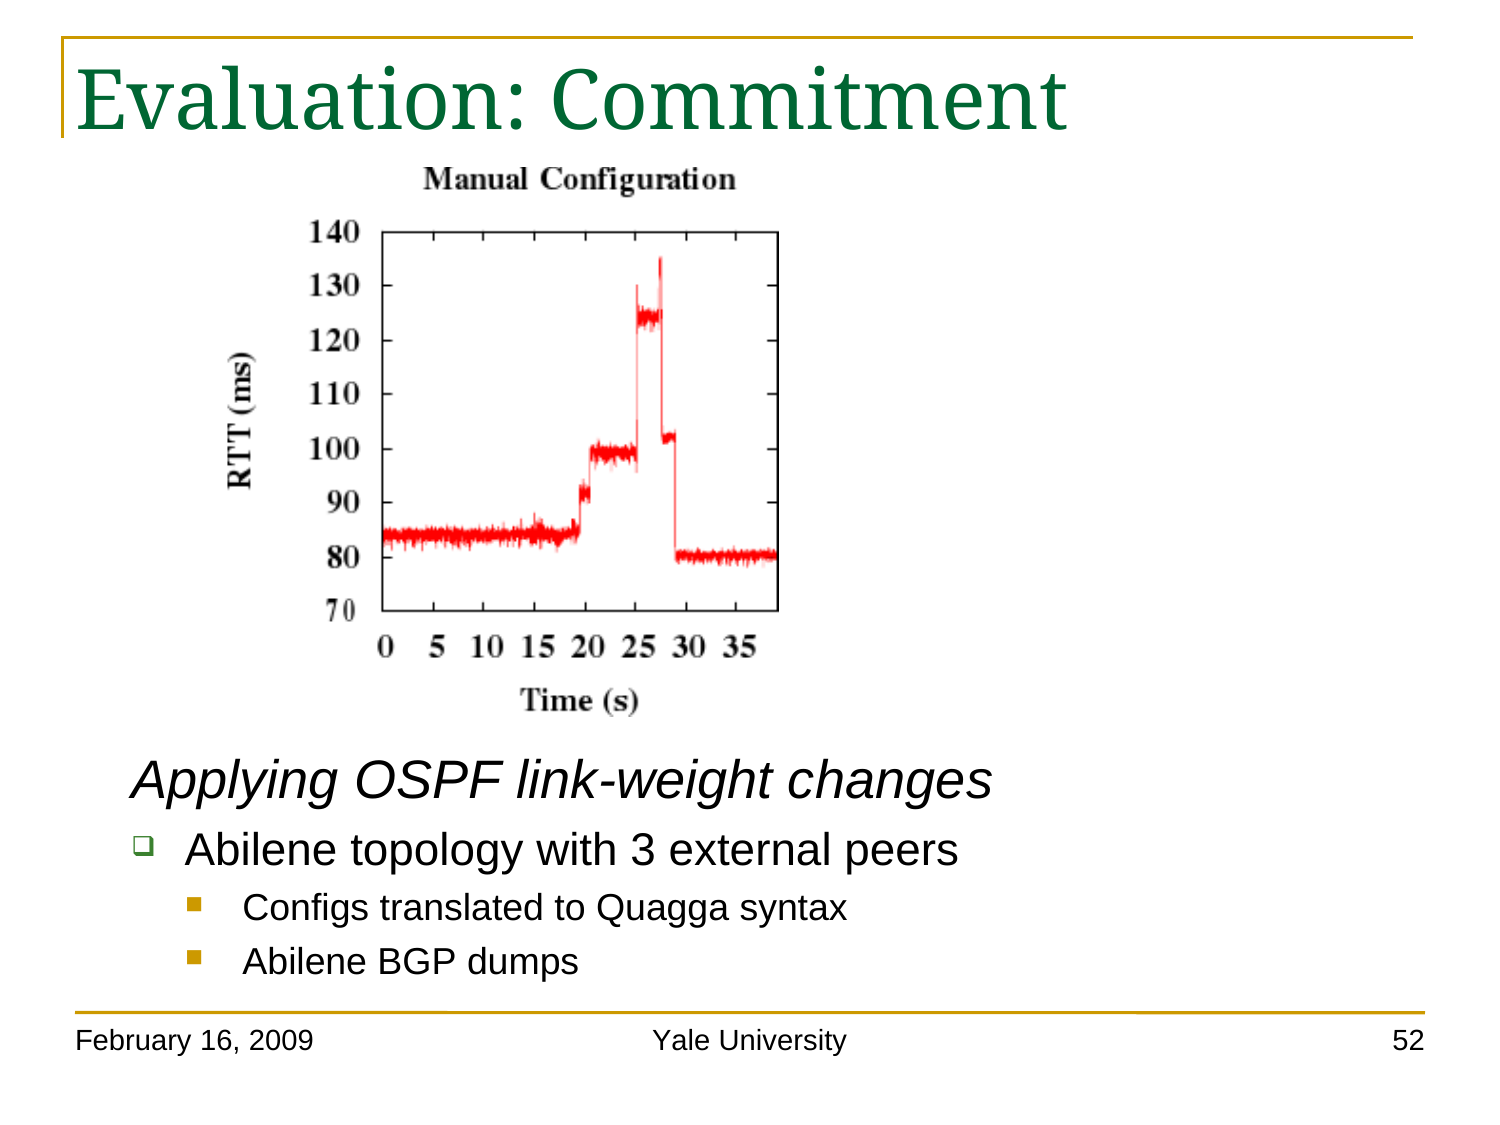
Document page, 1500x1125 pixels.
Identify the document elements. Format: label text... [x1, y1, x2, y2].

picture [226, 167, 779, 717]
title Evaluation: Commitment [75, 0, 1425, 198]
list Applying OSPF link-weight changes Abilene topology with 3 external peers Configs translated to Quagga syntax Abilene BGP dumps [75, 750, 1425, 1026]
